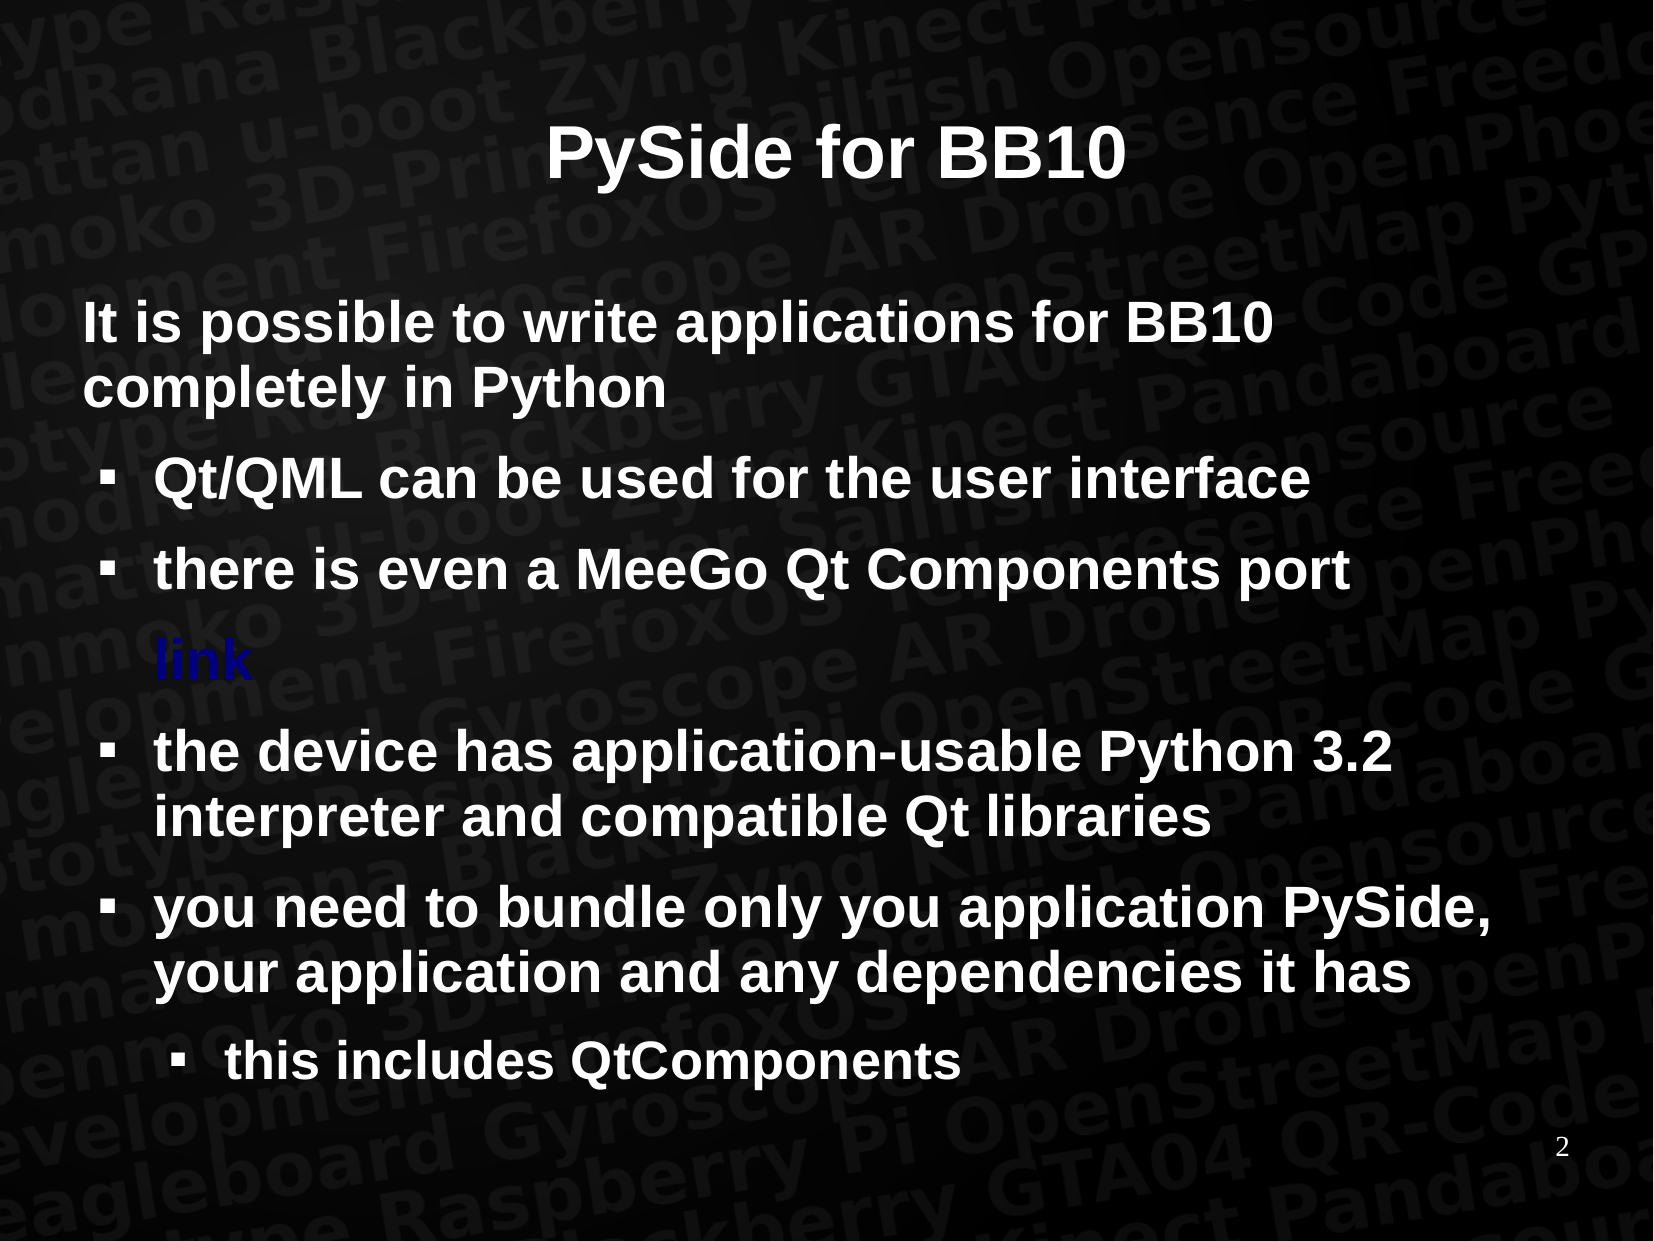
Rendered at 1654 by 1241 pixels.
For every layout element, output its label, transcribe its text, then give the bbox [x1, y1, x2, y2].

picture [0, 0, 1654, 1241]
list It is possible to write applications for BB10 completely in Python Qt/QML can be used for the user interface there is even a MeeGo Qt Components port link the device has application-usable Python 3.2 interpreter and compatible Qt libraries you need to bundle only you application PySide, your application and any dependencies it has this includes QtComponents [82, 290, 1538, 1126]
title PySide for BB10 [82, 49, 1571, 257]
